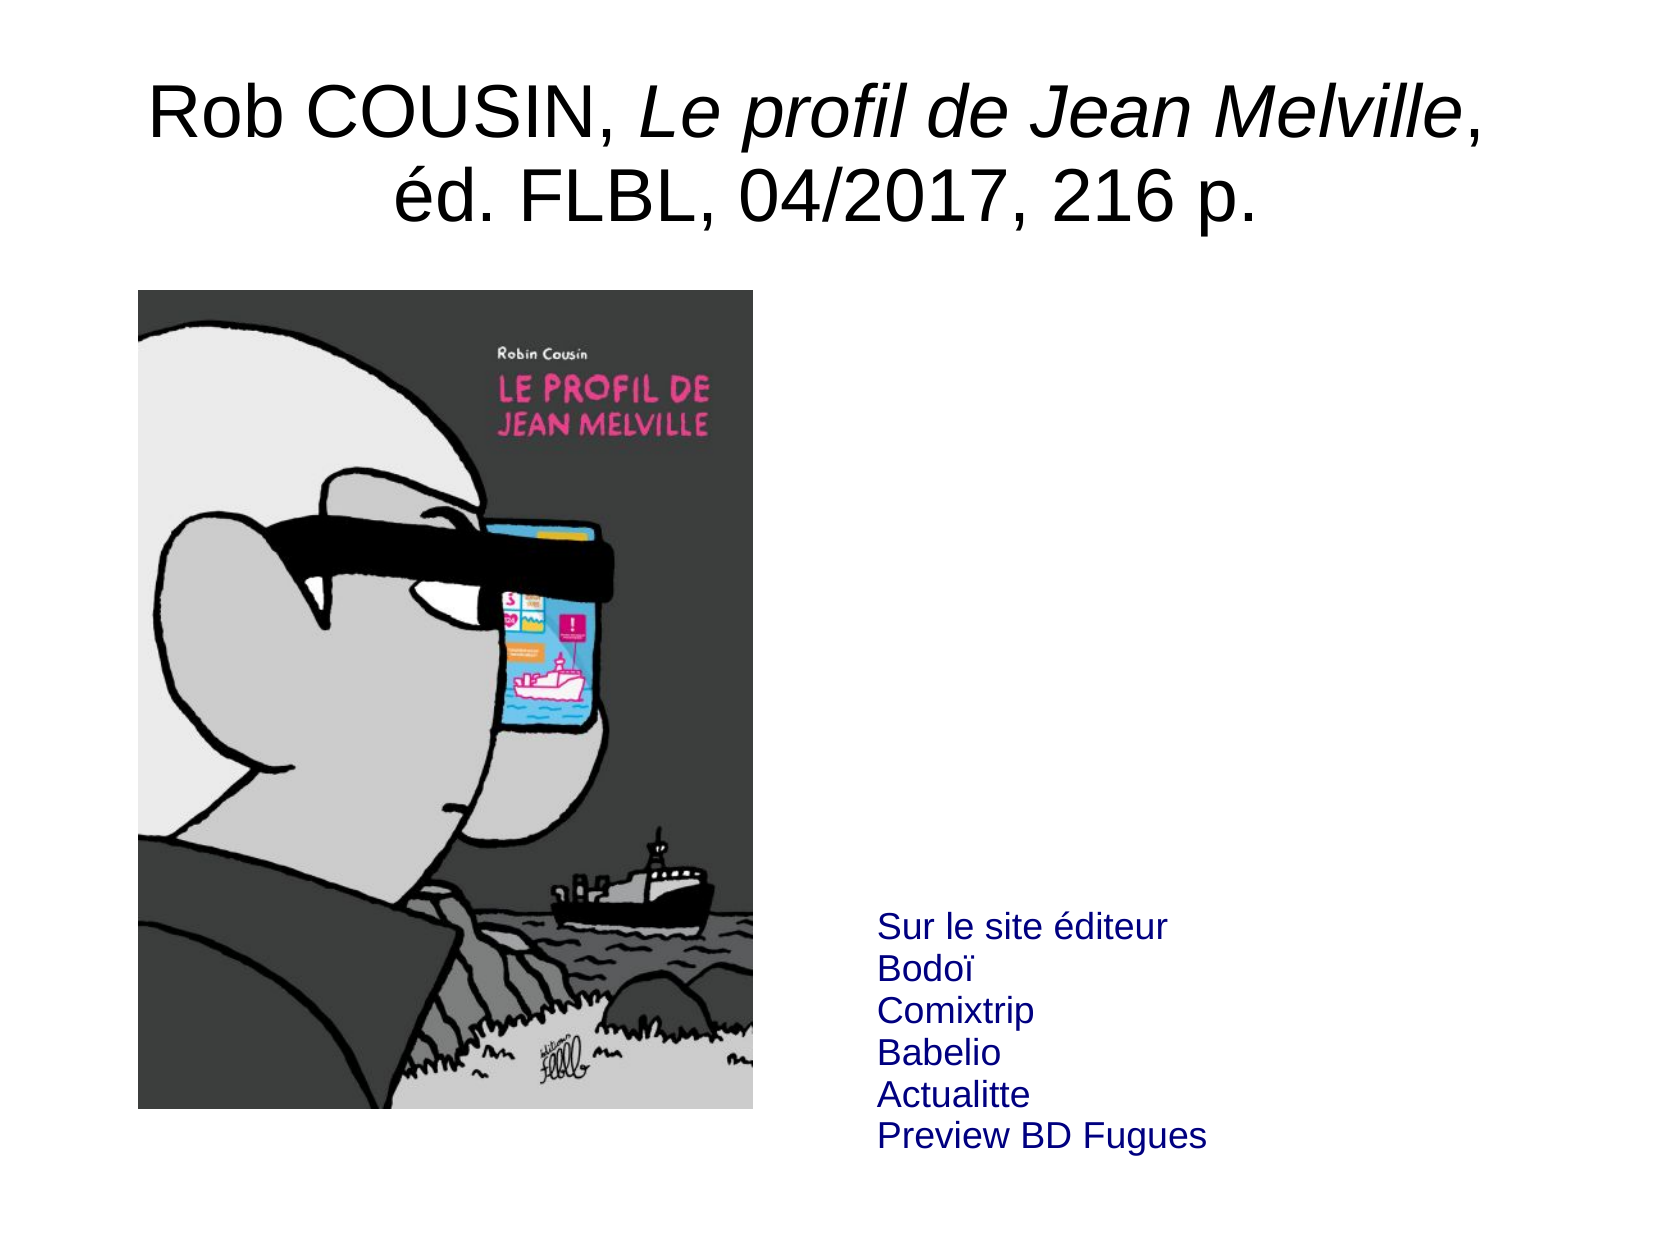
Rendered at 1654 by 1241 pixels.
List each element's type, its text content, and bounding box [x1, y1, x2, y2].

text_box Sur le site éditeur Bodoï Comixtrip Babelio Actualitte Preview BD Fugues [862, 897, 1642, 1165]
title Rob COUSIN, Le profil de Jean Melville, éd. FLBL, 04/2017, 216 p. [82, 26, 1571, 279]
picture [138, 290, 753, 1109]
